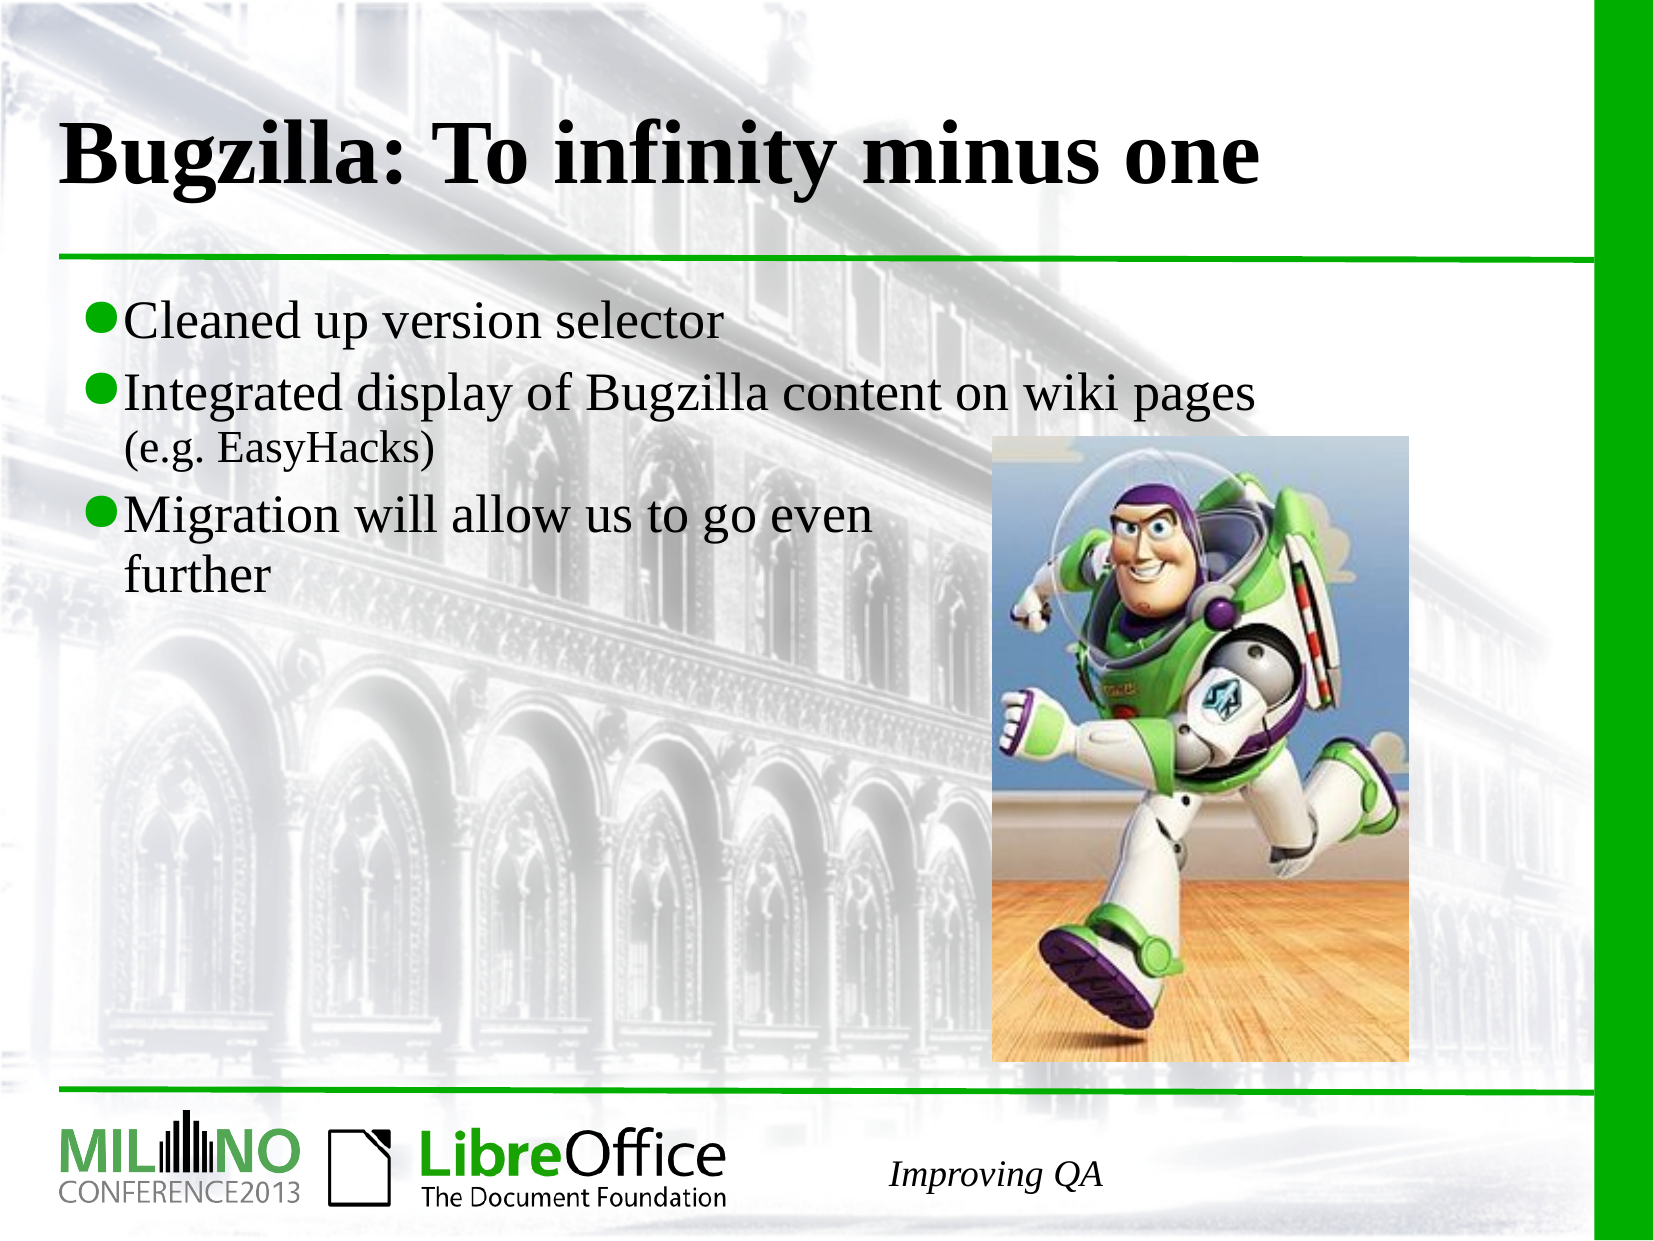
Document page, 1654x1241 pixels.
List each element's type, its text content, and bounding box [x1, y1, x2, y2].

list Cleaned up version selector Integrated display of Bugzilla content on wiki pages (e.g. EasyHacks) Migration will allow us to go even further [35, 290, 1524, 1010]
title Bugzilla: To infinity minus one [59, 49, 1548, 257]
picture [0, 1, 1594, 1241]
